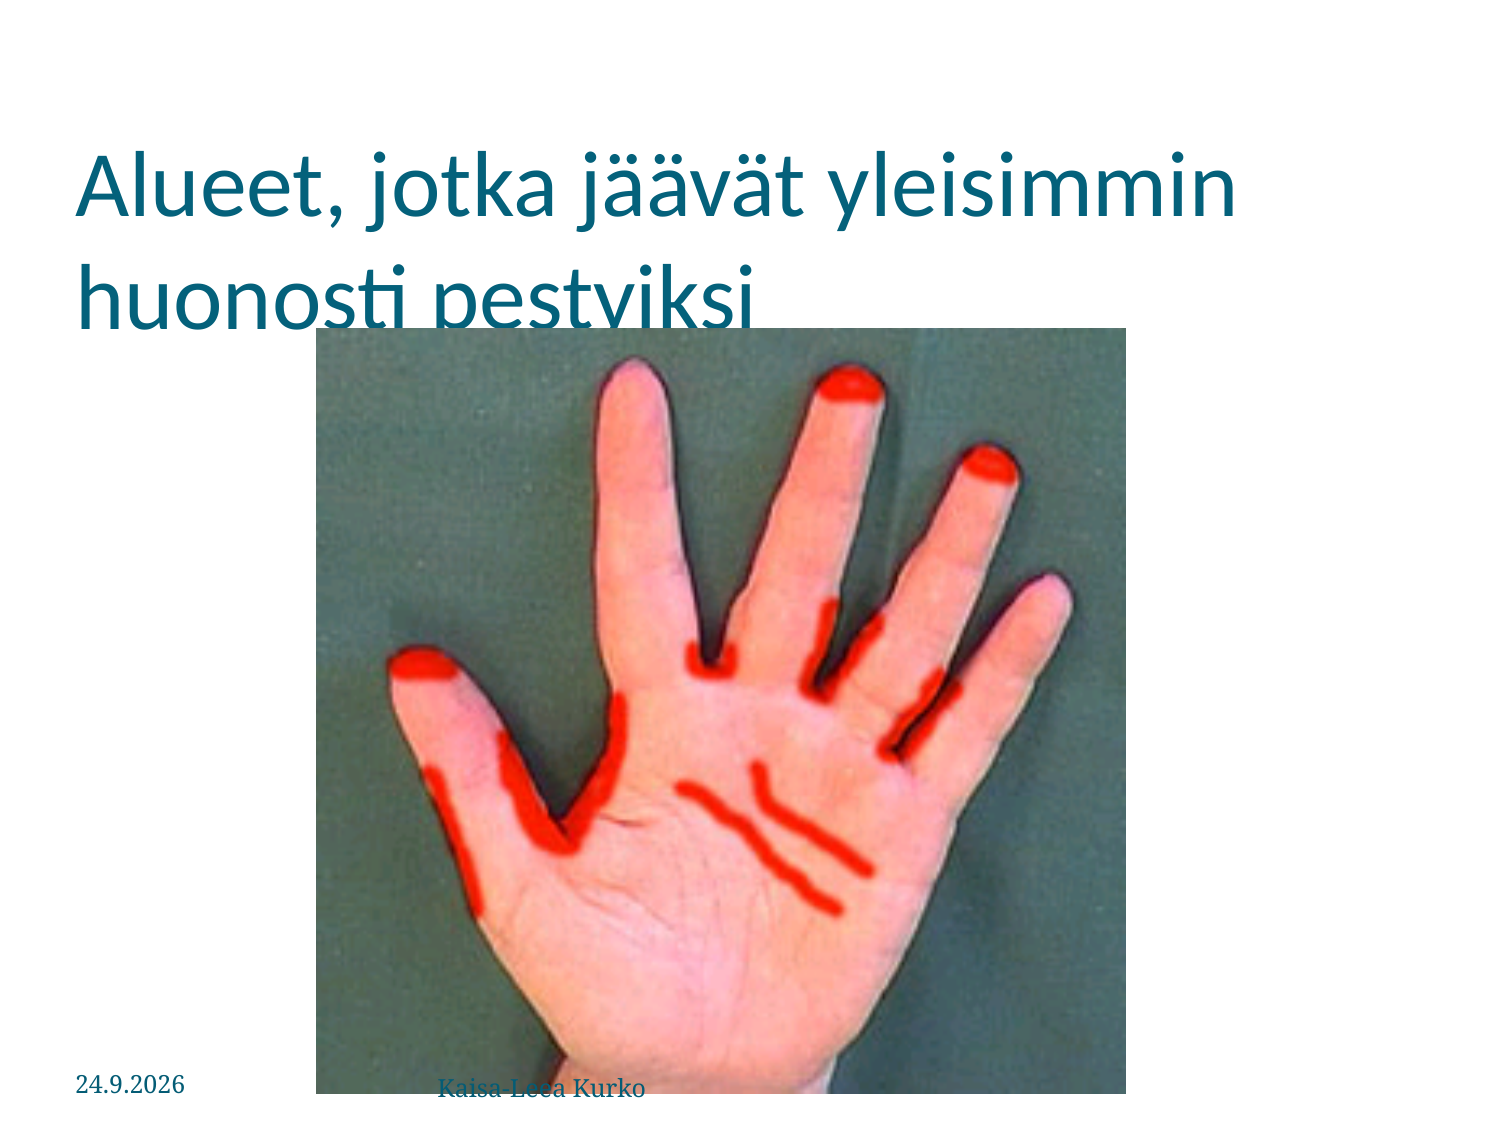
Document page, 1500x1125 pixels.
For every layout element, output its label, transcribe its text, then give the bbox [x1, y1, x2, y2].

picture [316, 328, 1126, 1094]
text_box 9.8.2020 [74, 1042, 426, 1103]
title Alueet, jotka jäävät yleisimmin huonosti pestyiksi [75, 115, 1426, 293]
text_box Kaisa-Leea Kurko [437, 1042, 988, 1103]
